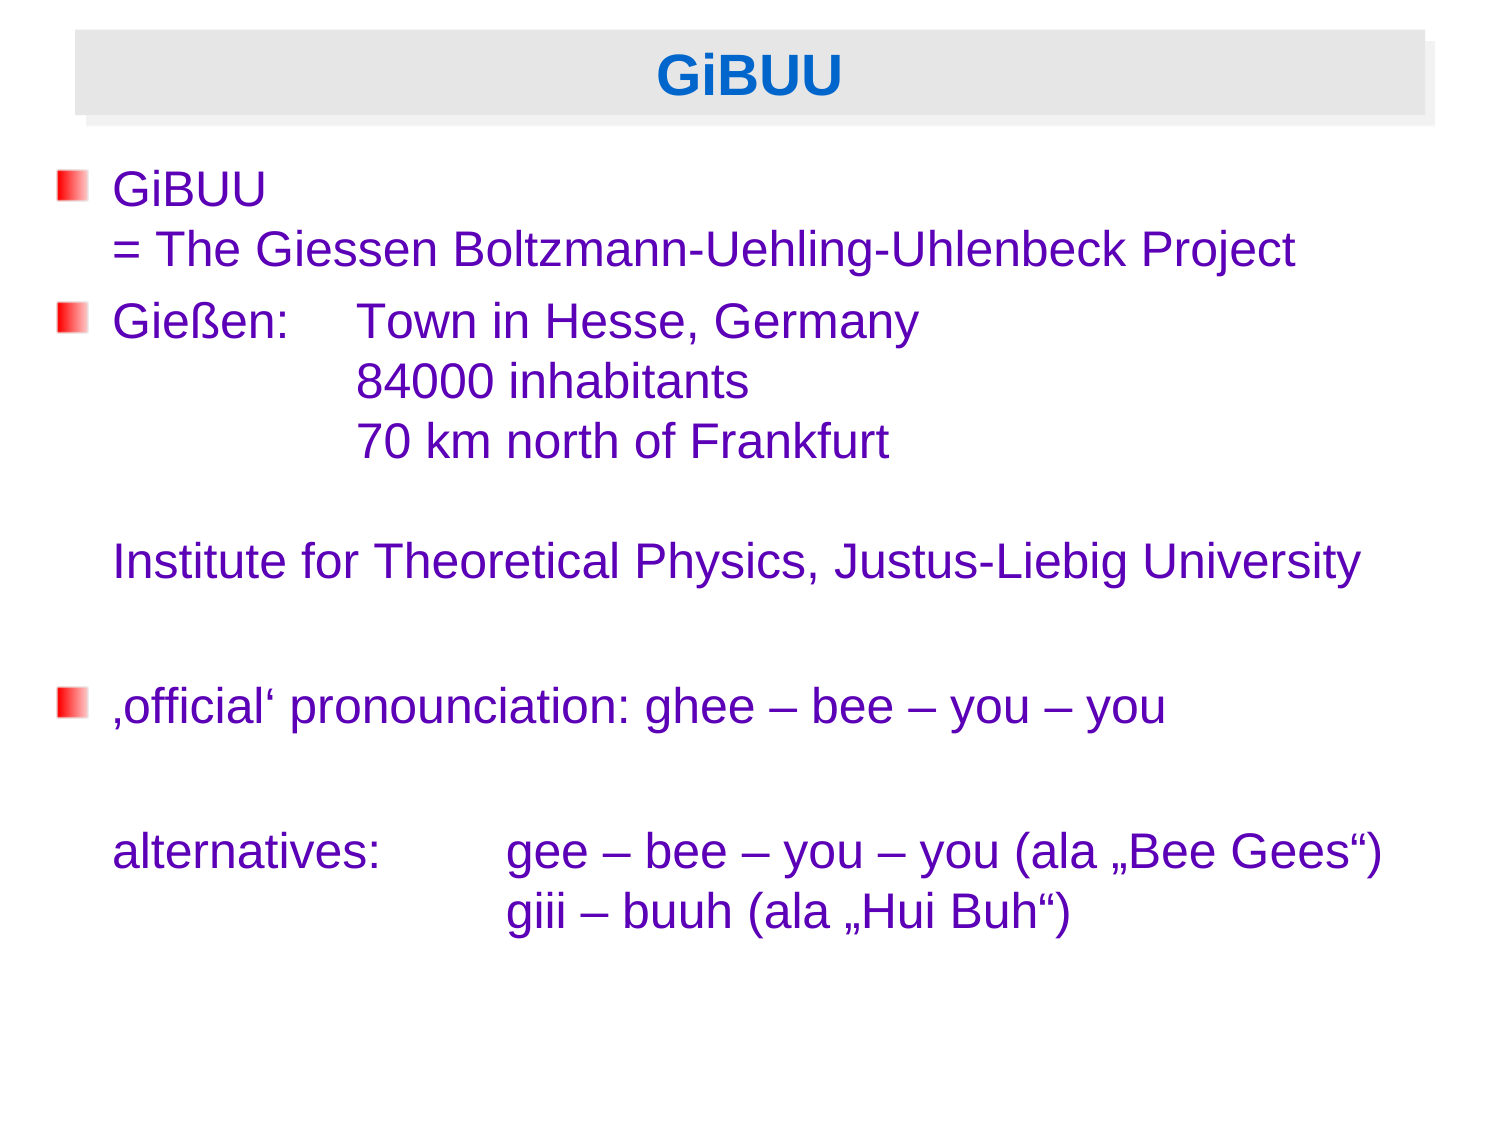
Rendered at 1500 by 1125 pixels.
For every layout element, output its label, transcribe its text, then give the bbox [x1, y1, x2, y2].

list GiBUU = The Giessen Boltzmann-Uehling-Uhlenbeck Project Gießen: Town in Hesse, Germany 84000 inhabitants 70 km north of Frankfurt Institute for Theoretical Physics, Justus-Liebig University ‚official‘ pronounciation: ghee – bee – you – you alternatives: gee – bee – you – you (ala „Bee Gees“) giii – buuh (ala „Hui Buh“) [41, 148, 1459, 1093]
title GiBUU [75, 29, 1426, 116]
